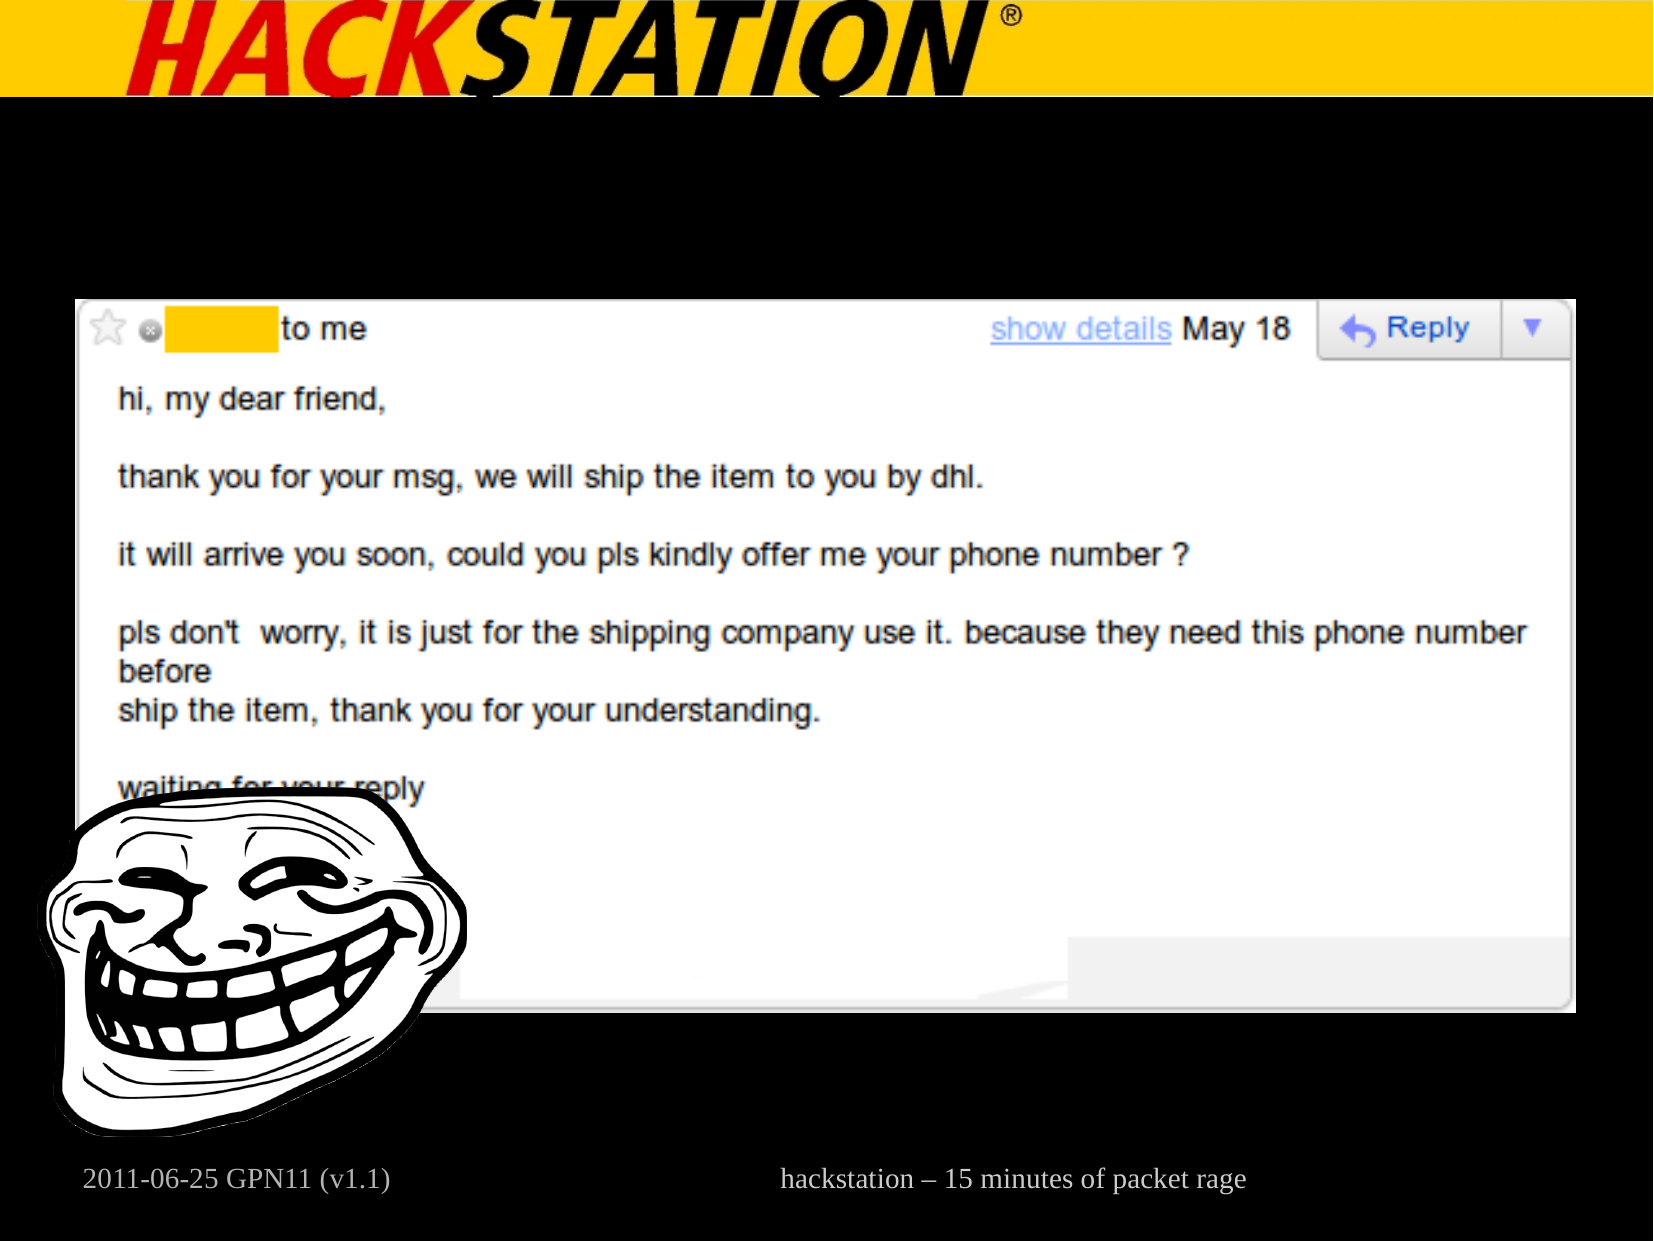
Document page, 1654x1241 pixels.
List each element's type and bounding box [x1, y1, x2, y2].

picture [0, 0, 1653, 97]
picture [37, 299, 1576, 1137]
